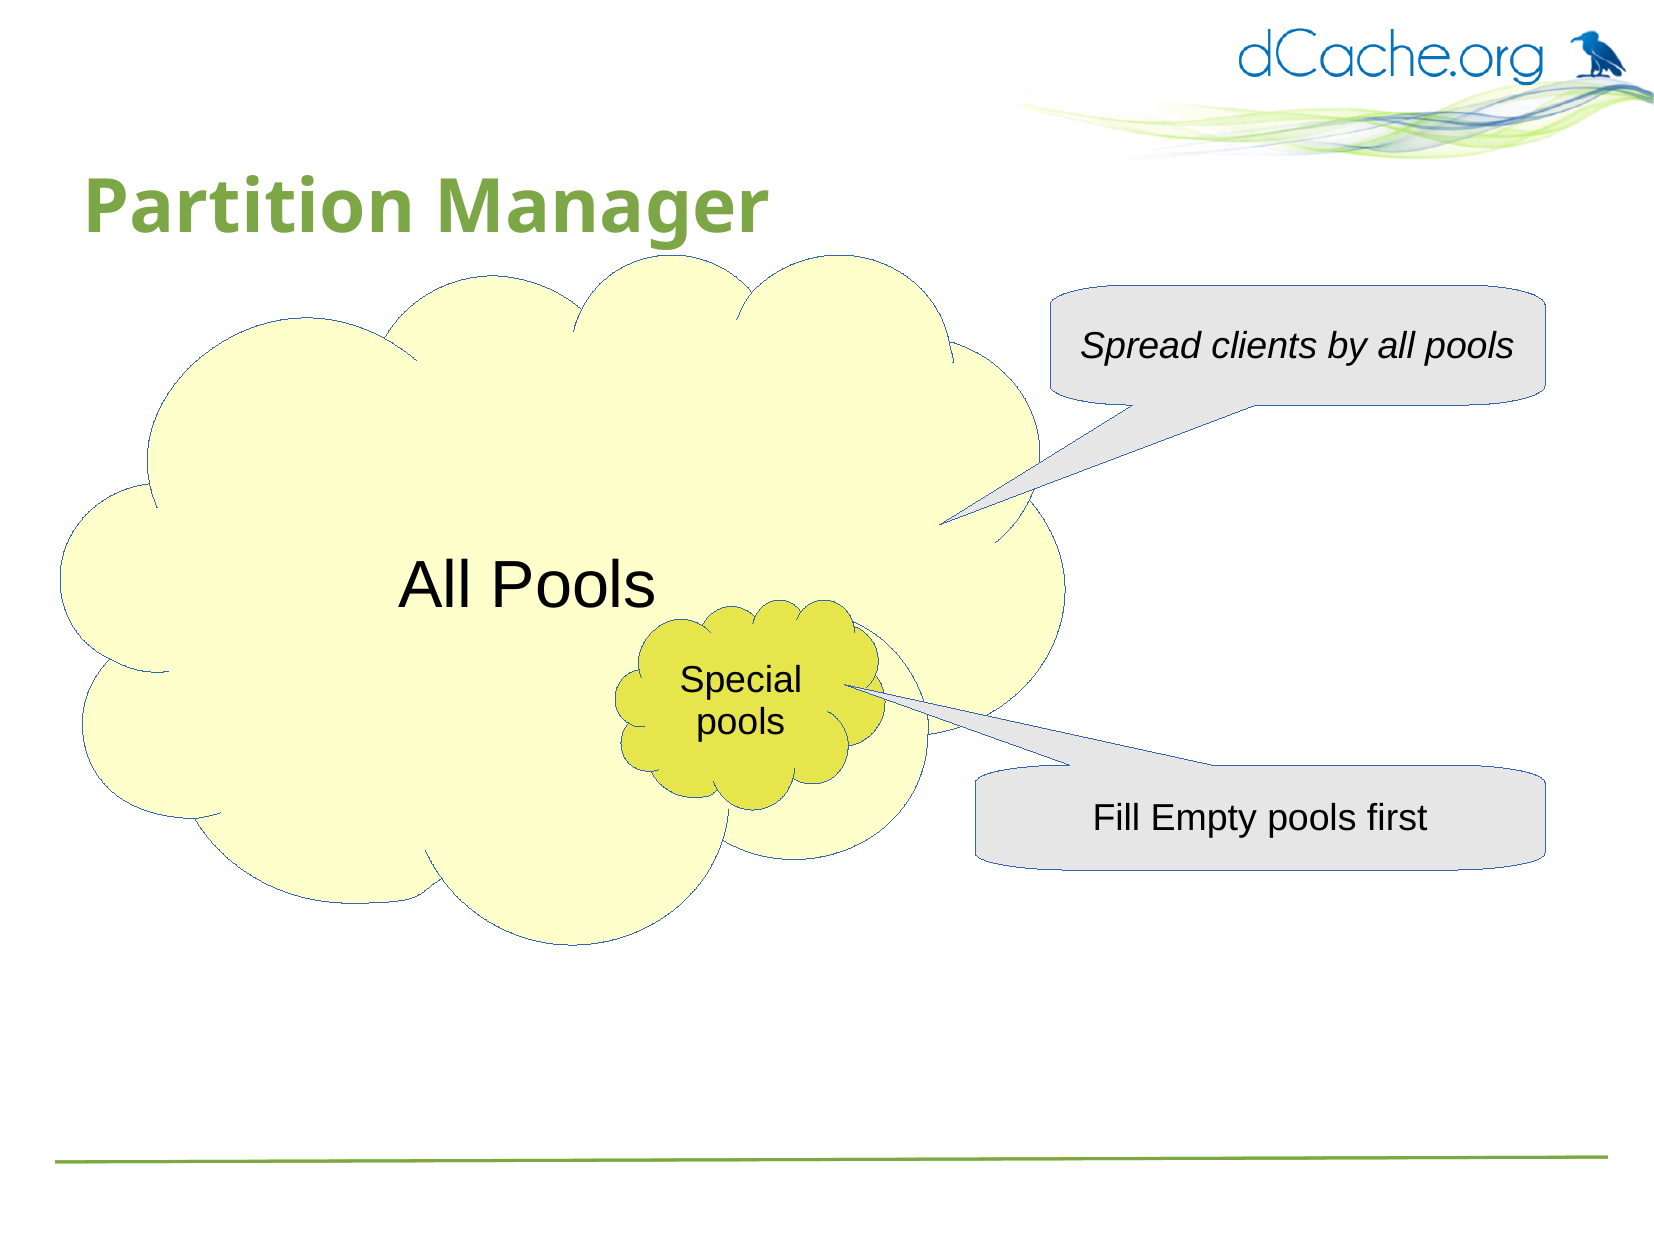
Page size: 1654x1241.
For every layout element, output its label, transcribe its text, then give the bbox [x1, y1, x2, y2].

text_box Special pools [615, 600, 886, 811]
text_box Fill Empty pools first [844, 684, 1546, 871]
picture [956, 16, 1654, 169]
text_box All Pools [60, 255, 1066, 946]
text_box Spread clients by all pools [939, 285, 1546, 525]
title Partition Manager [82, 155, 1605, 252]
